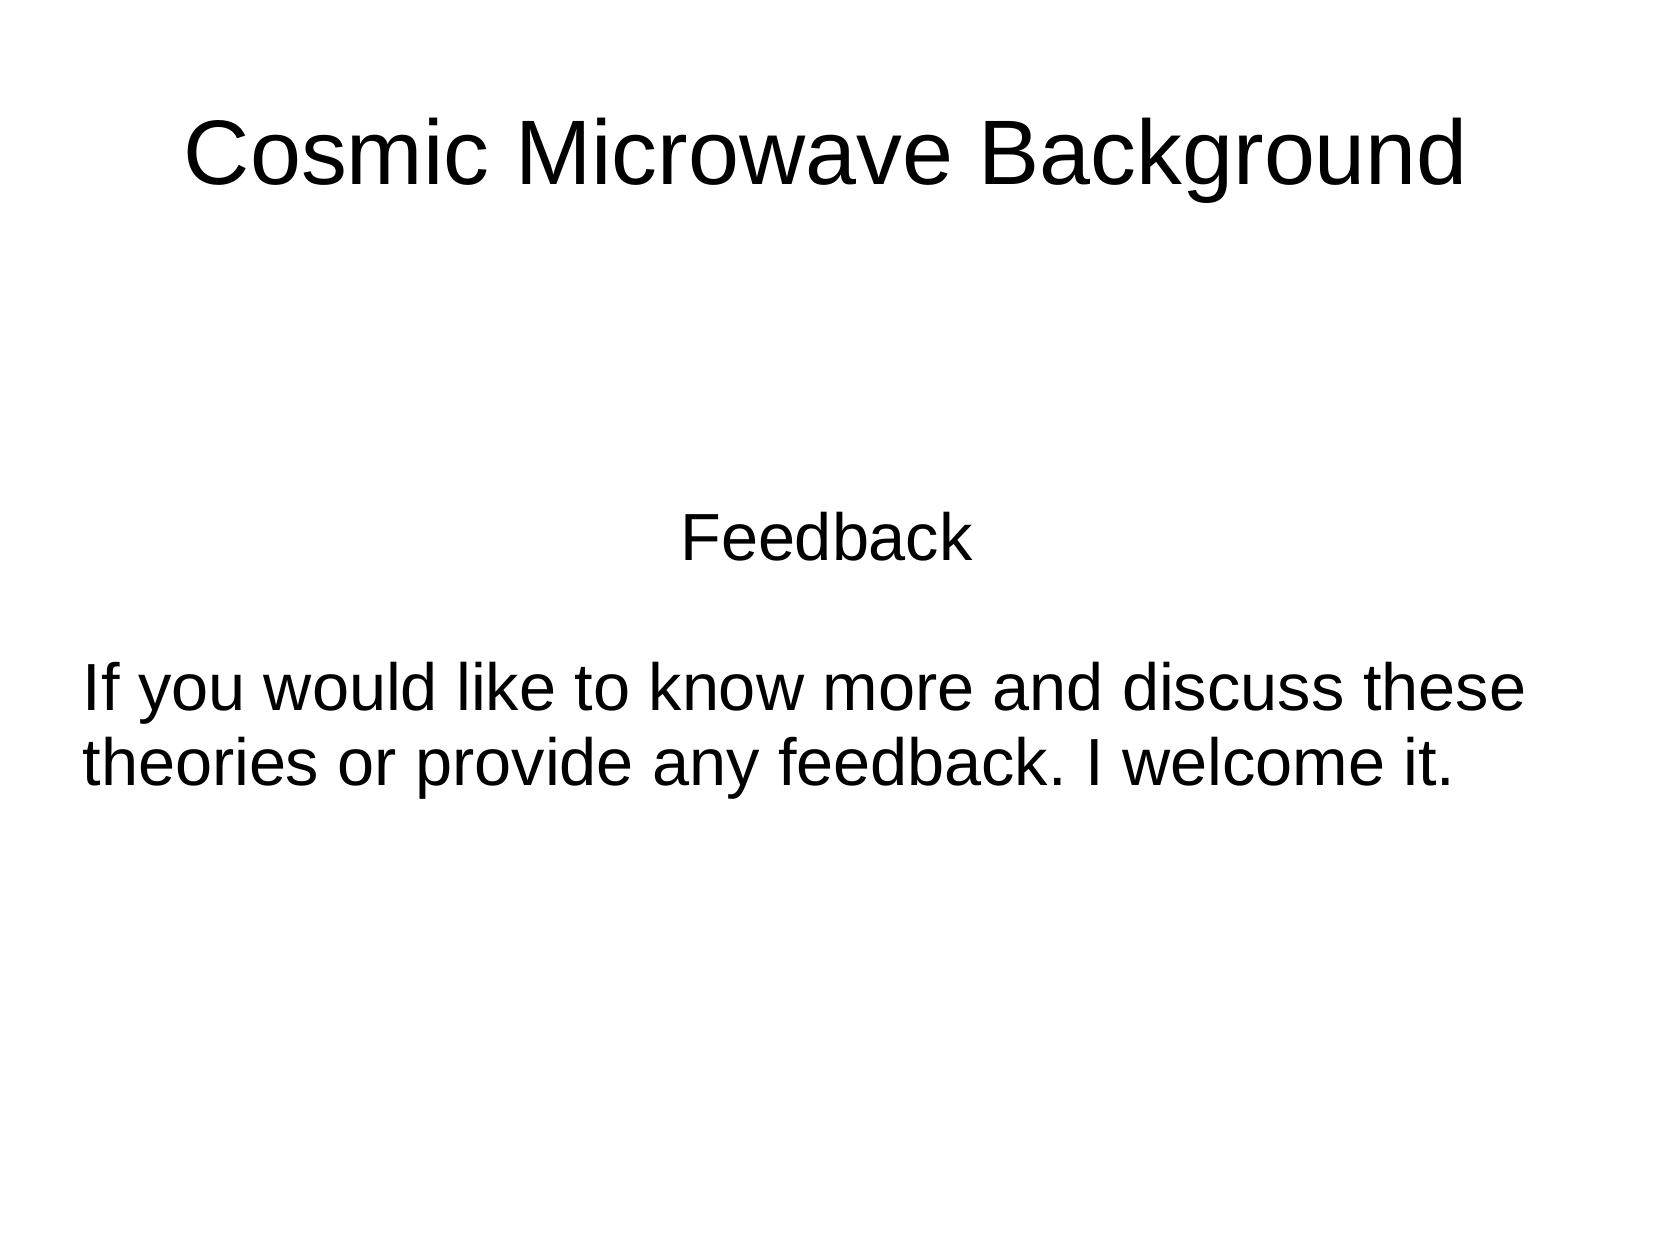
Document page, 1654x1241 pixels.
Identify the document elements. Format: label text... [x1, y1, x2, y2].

title Cosmic Microwave Background [82, 49, 1571, 257]
subtitle Feedback If you would like to know more and discuss these theories or provide any feedback. I welcome it. [82, 290, 1571, 1010]
